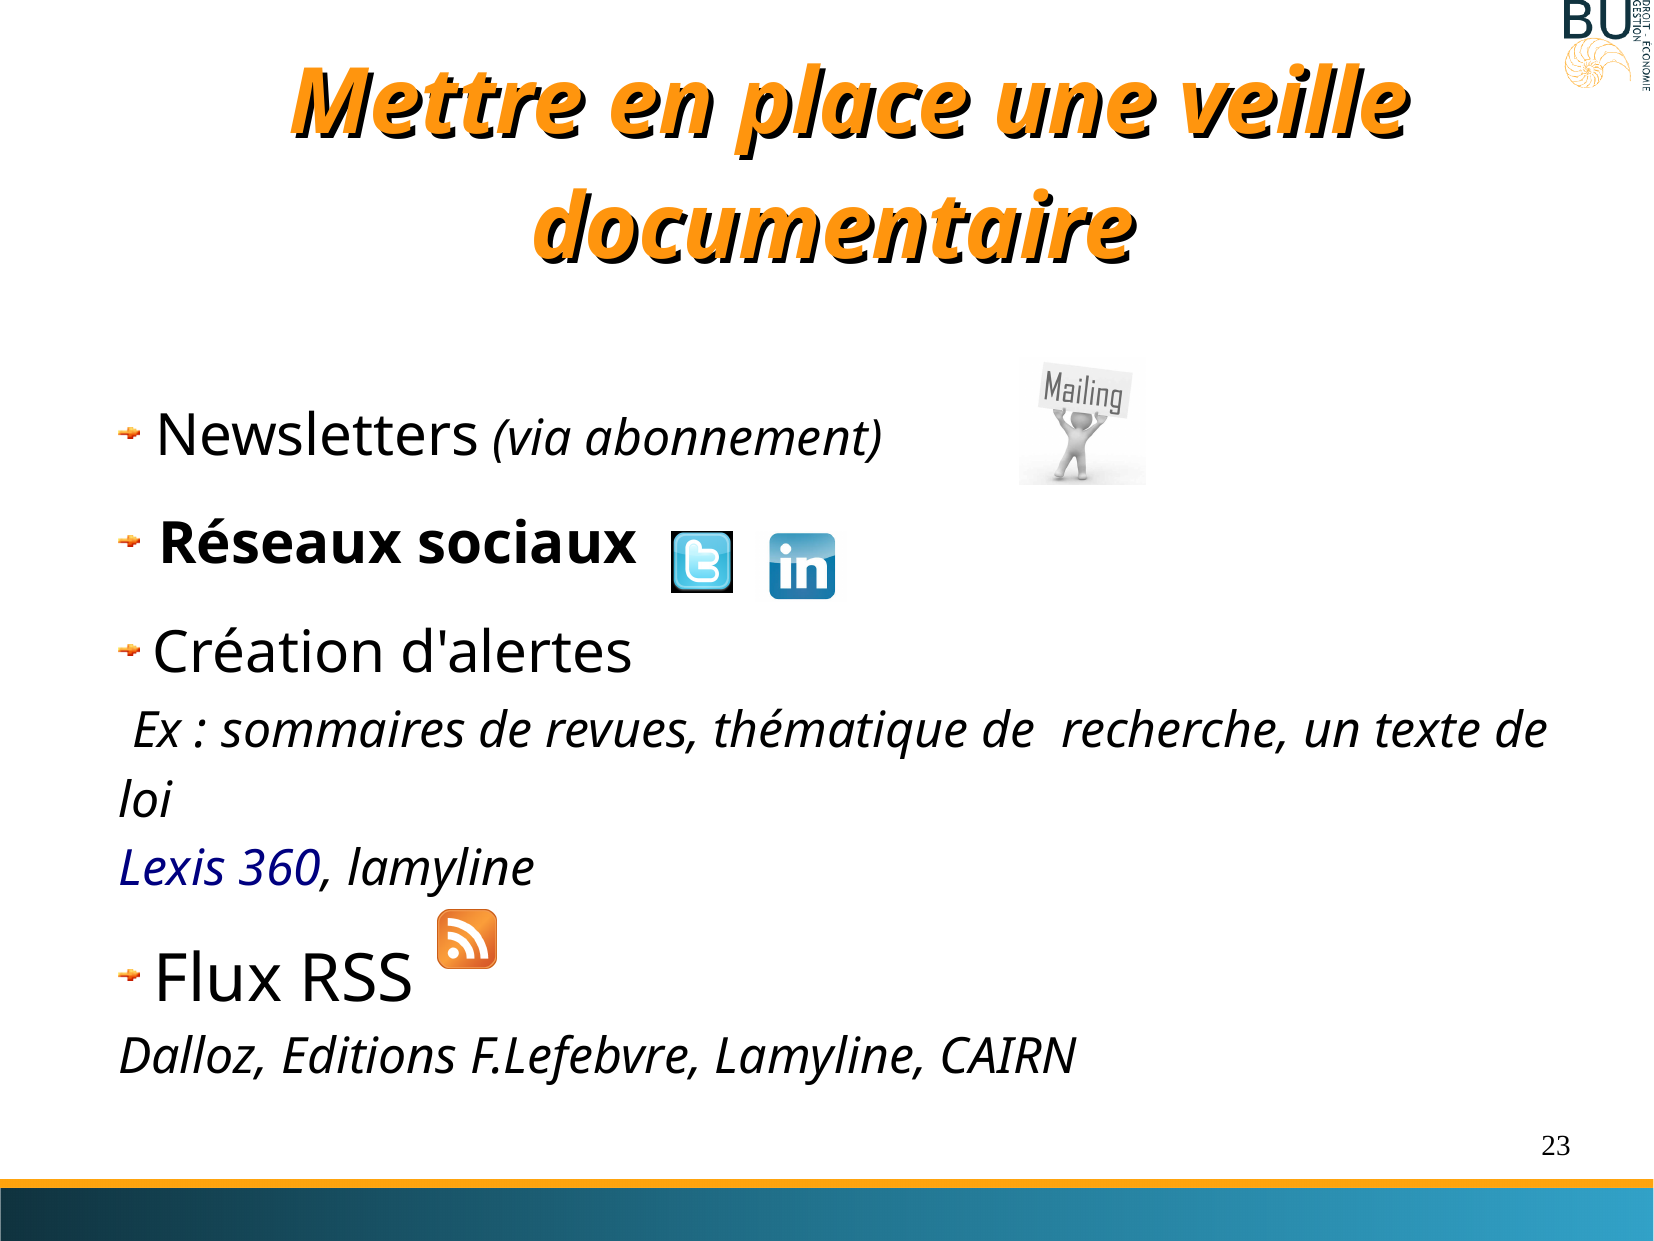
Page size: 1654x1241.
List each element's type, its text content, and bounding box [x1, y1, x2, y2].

picture [671, 531, 733, 593]
picture [437, 909, 497, 969]
text_box Mettre en place une veille documentaire [82, 35, 1583, 250]
picture [0, 1179, 1654, 1241]
list Newsletters (via abonnement) Réseaux sociaux Création d'alertes Ex : sommaires de revues, thématique de recherche, un texte de loi Lexis 360, lamyline Flux RSS Dalloz, Editions F.Lefebvre, Lamyline, CAIRN [118, 295, 1595, 1176]
picture [1019, 357, 1146, 485]
picture [1564, 0, 1652, 91]
picture [755, 531, 847, 602]
